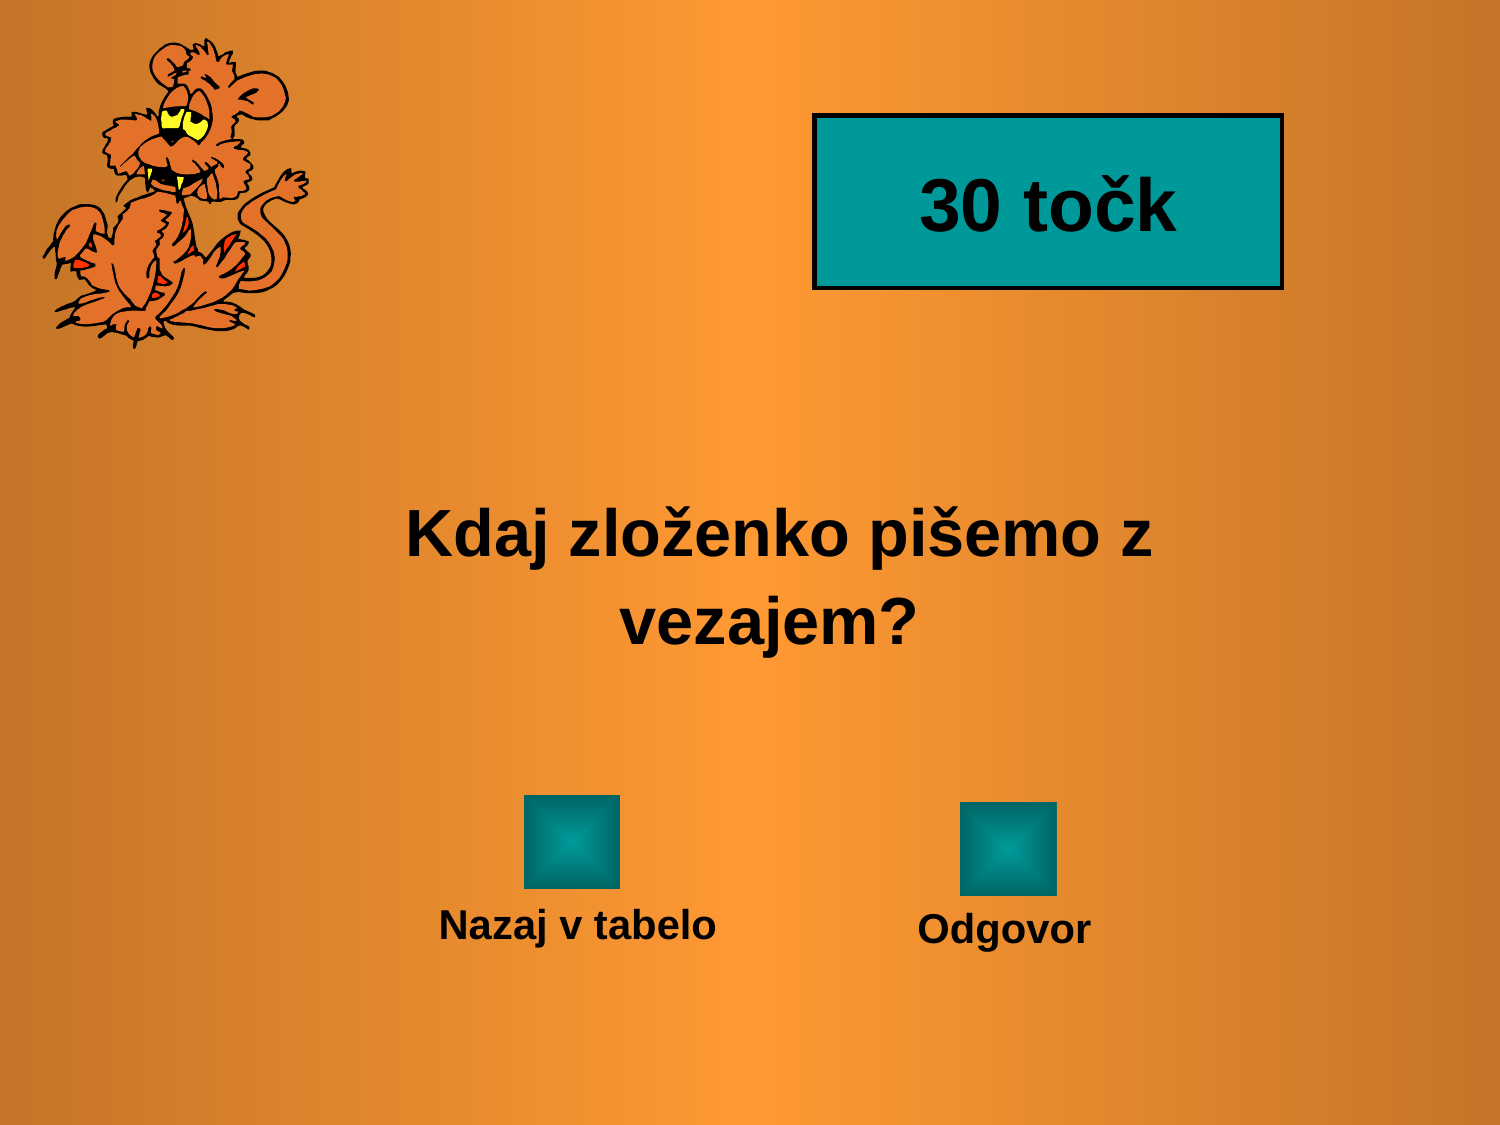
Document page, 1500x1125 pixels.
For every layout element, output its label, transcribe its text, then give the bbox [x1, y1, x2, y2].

text_box [524, 795, 620, 889]
text_box [960, 802, 1057, 896]
text_box Odgovor [859, 894, 1150, 959]
text_box 30 točk [814, 115, 1282, 288]
title Kdaj zloženko pišemo z vezajem? [240, 459, 1321, 690]
text_box Nazaj v tabelo [403, 890, 752, 956]
